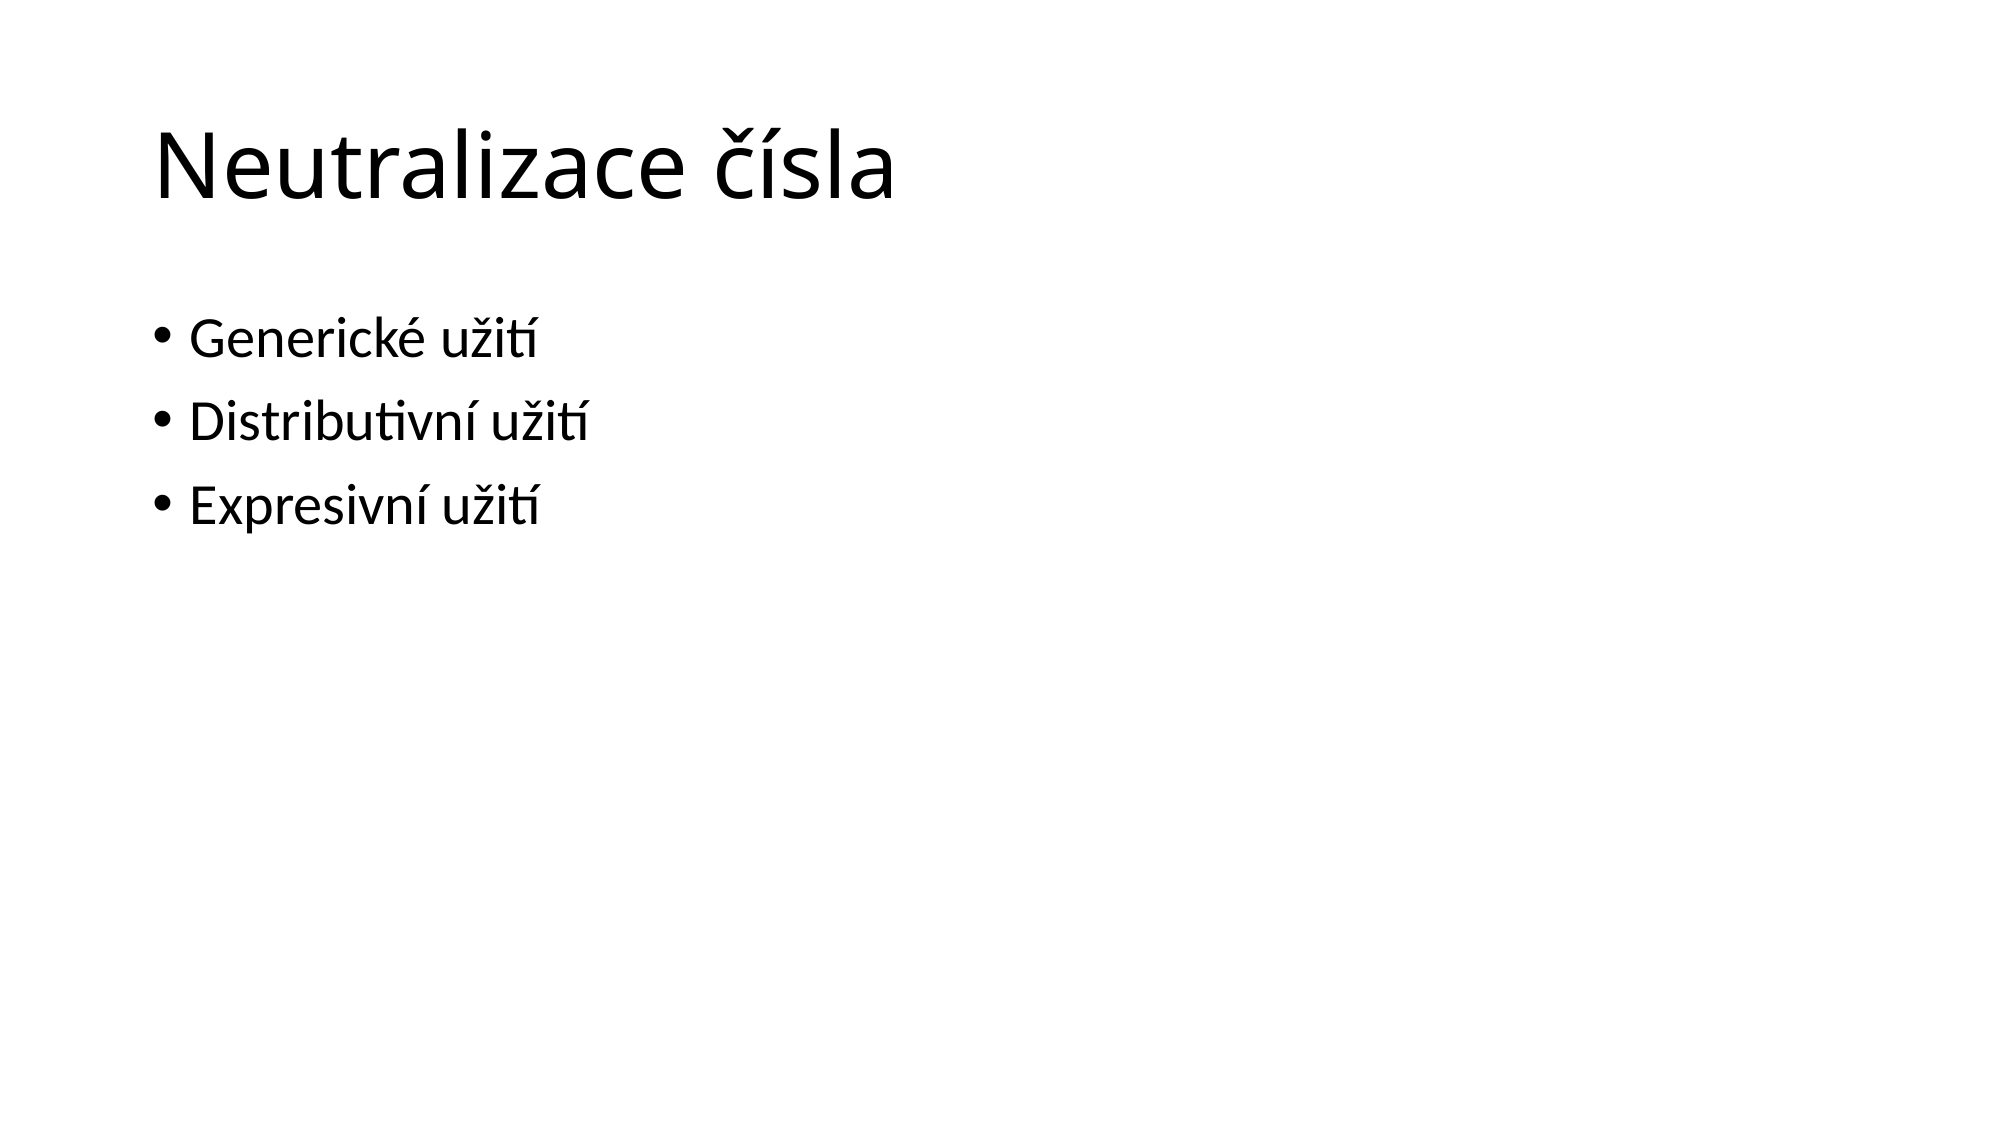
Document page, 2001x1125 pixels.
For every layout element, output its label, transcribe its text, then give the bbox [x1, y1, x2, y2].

list Generické užití Distributivní užití Expresivní užití [137, 299, 1863, 1014]
title Neutralizace čísla [137, 59, 1863, 278]
